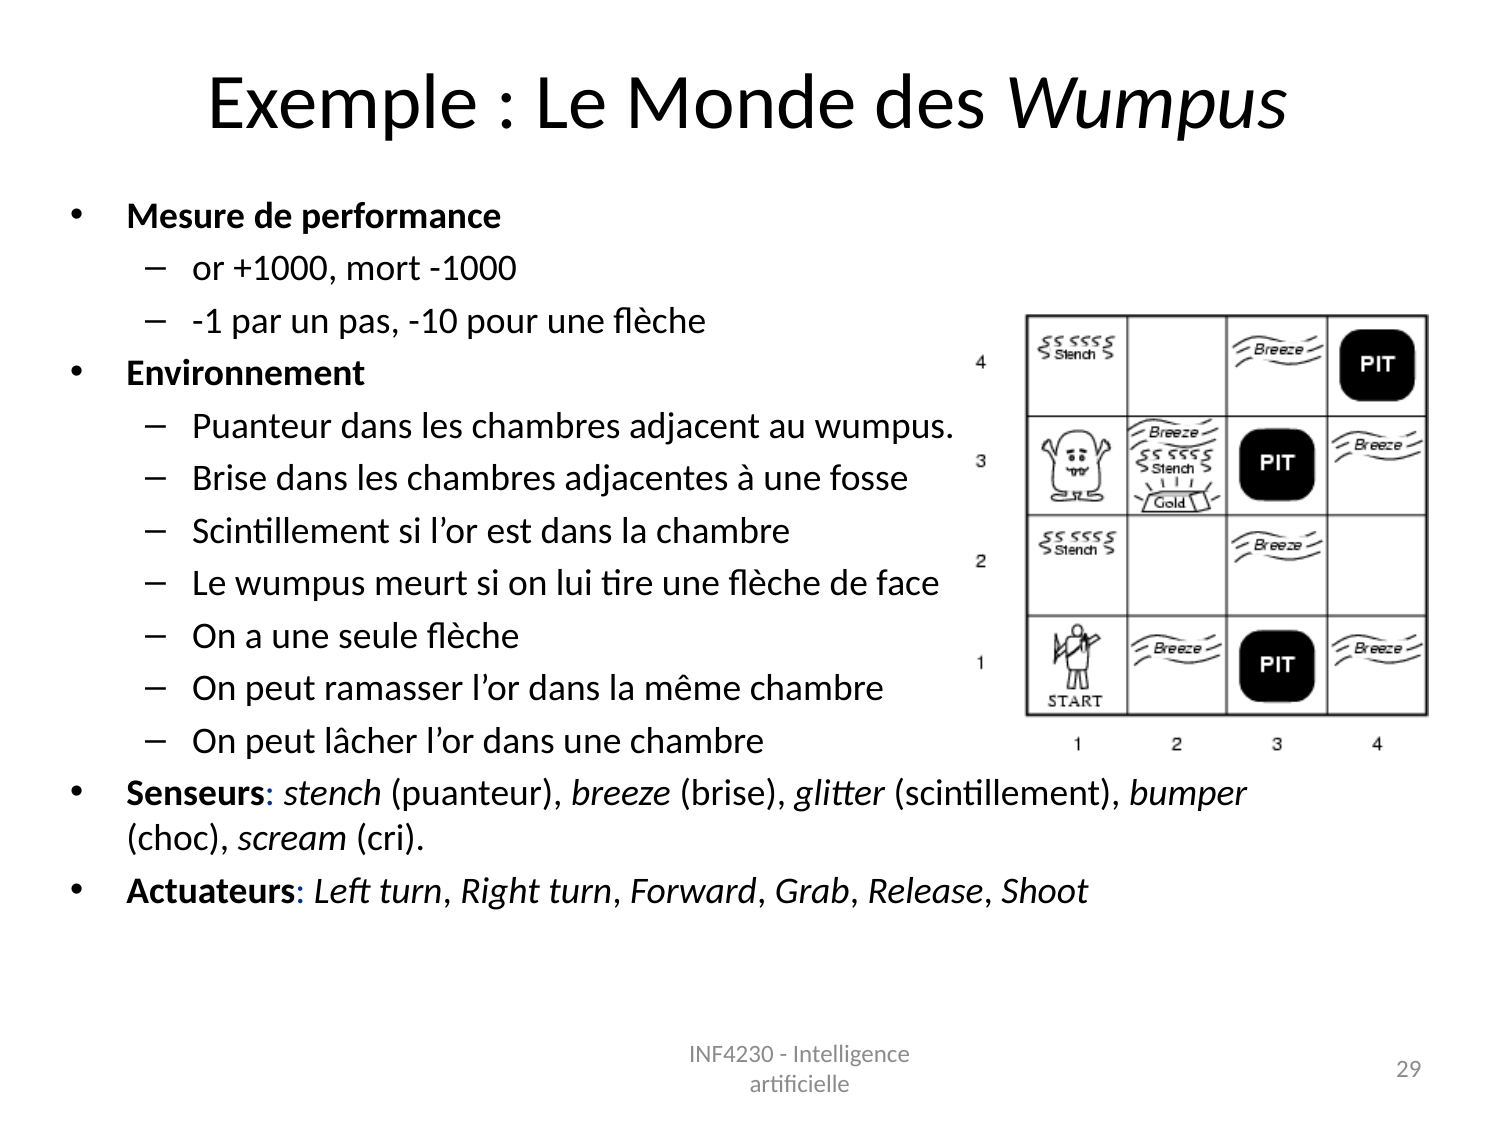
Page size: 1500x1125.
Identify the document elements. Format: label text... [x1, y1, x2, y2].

slide_number <numéro> [1260, 1028, 1437, 1107]
list Mesure de performance or +1000, mort -1000 -1 par un pas, -10 pour une flèche Environnement Puanteur dans les chambres adjacent au wumpus. Brise dans les chambres adjacentes à une fosse Scintillement si l’or est dans la chambre Le wumpus meurt si on lui tire une flèche de face On a une seule flèche On peut ramasser l’or dans la même chambre On peut lâcher l’or dans une chambre Senseurs: stench (puanteur), breeze (brise), glitter (scintillement), bumper (choc), scream (cri). Actuateurs: Left turn, Right turn, Forward, Grab, Release, Shoot [55, 183, 1368, 988]
footer INF4230 - Intelligence artificielle [624, 1028, 975, 1107]
title Exemple : Le Monde des Wumpus [110, 41, 1386, 153]
picture [973, 314, 1429, 760]
